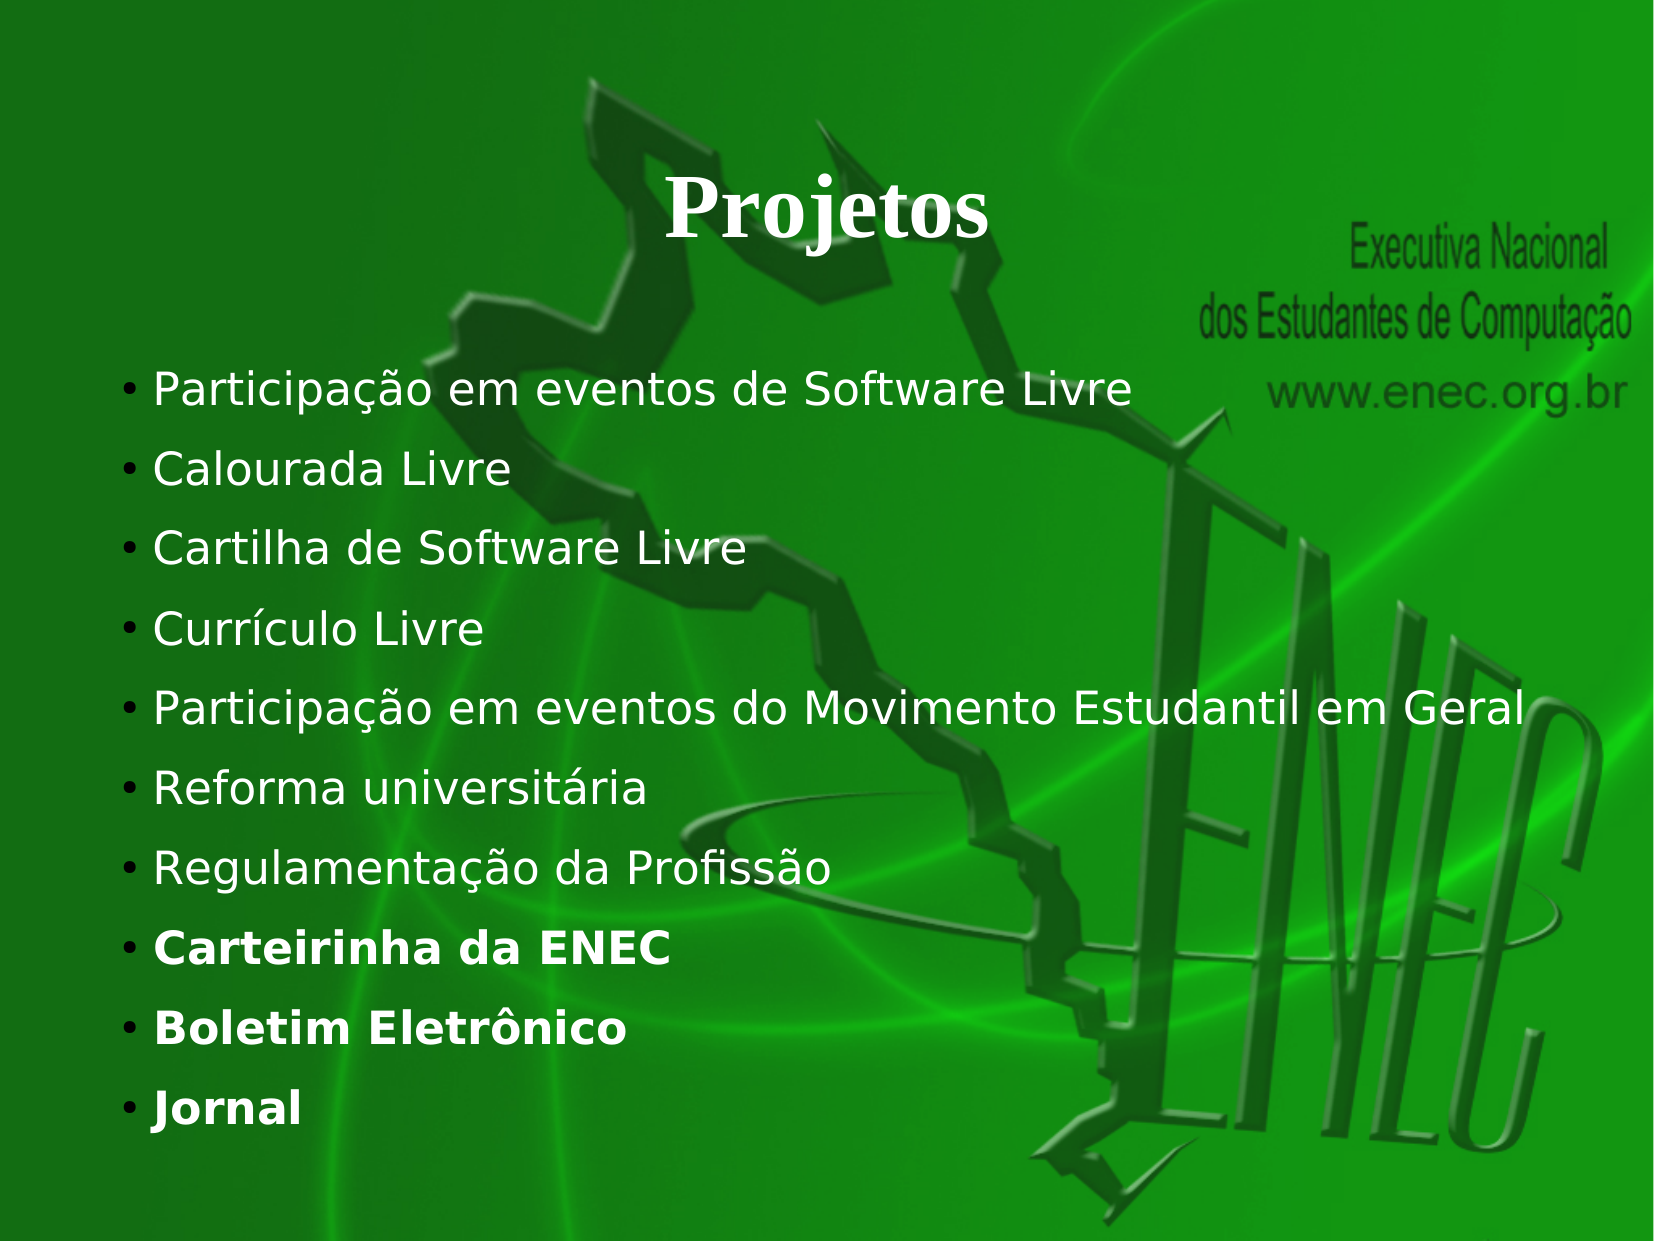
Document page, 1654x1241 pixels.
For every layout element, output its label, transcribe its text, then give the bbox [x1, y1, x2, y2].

picture [0, 0, 1654, 1241]
title Projetos [121, 103, 1534, 311]
text_box Participação em eventos de Software Livre Calourada Livre Cartilha de Software Livre Currículo Livre Participação em eventos do Movimento Estudantil em Geral Reforma universitária Regulamentação da Profissão Carteirinha da ENEC Boletim Eletrônico Jornal [121, 344, 1534, 1127]
